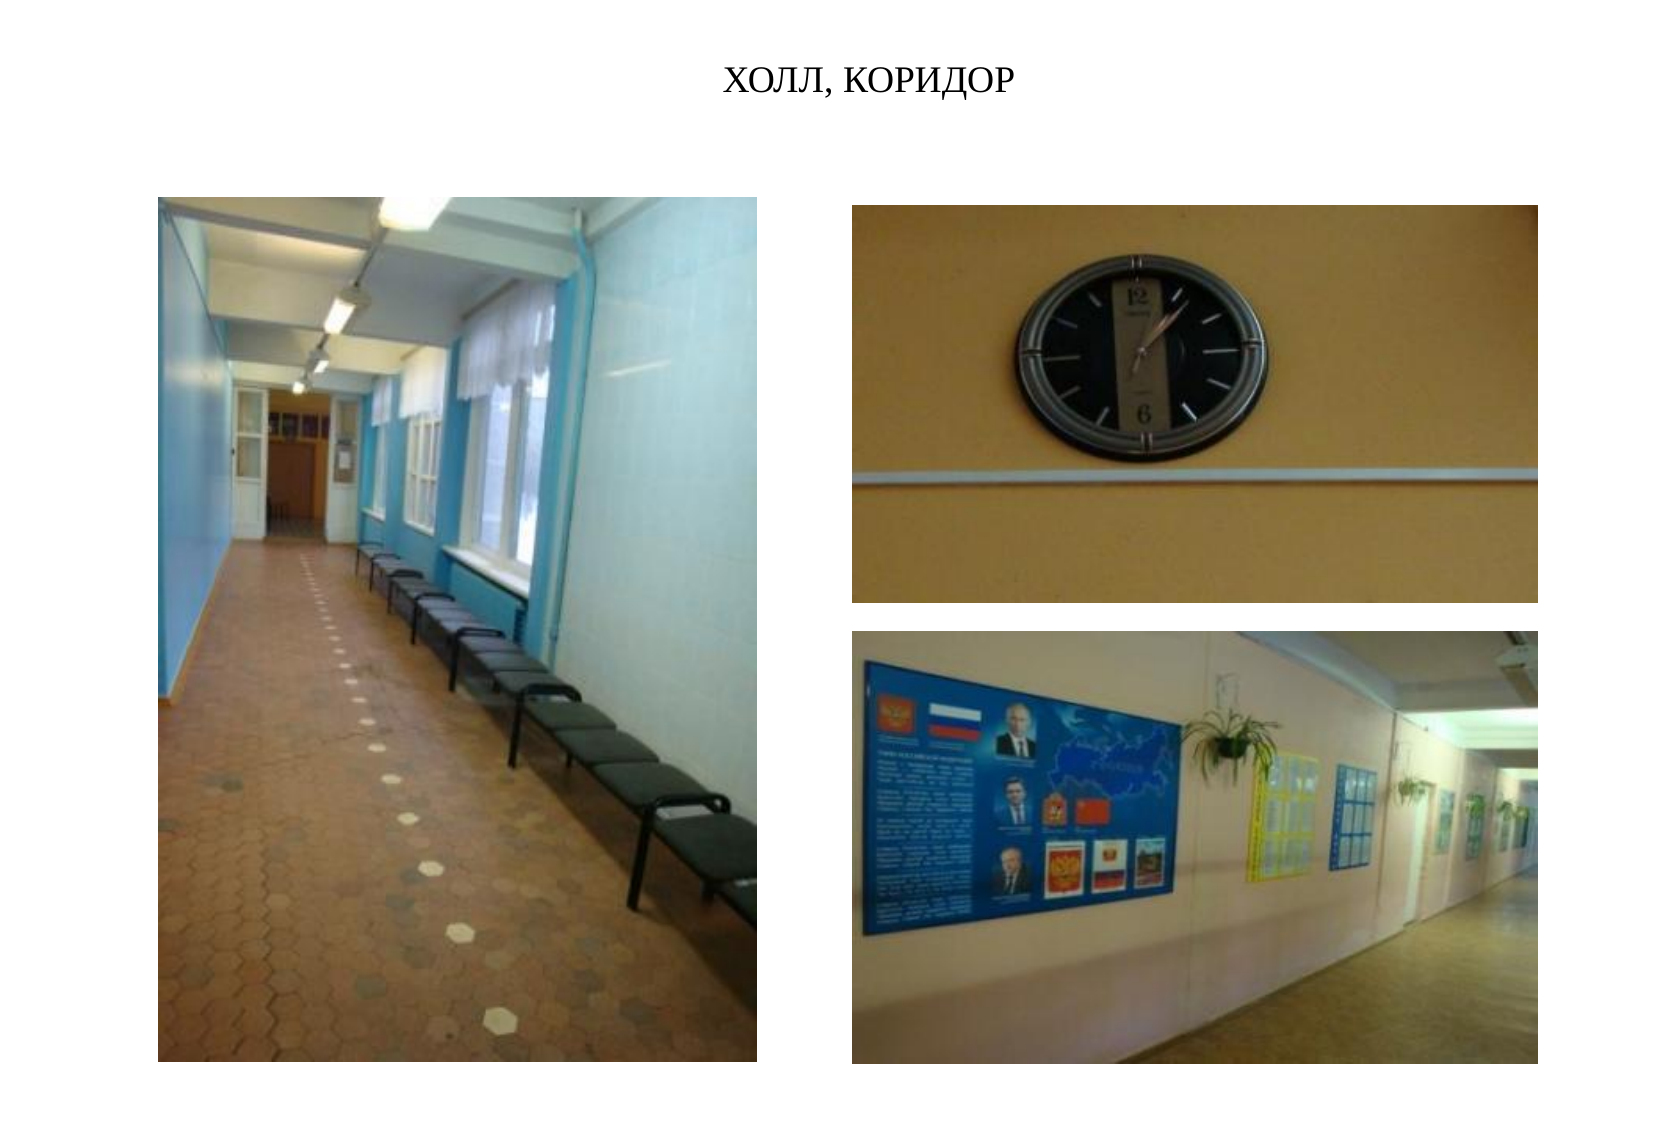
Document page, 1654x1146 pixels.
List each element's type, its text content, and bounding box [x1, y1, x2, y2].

picture [852, 632, 1538, 1065]
picture [158, 197, 757, 1062]
text_box ХОЛЛ, КОРИДОР [205, 45, 1542, 110]
picture [852, 205, 1538, 603]
